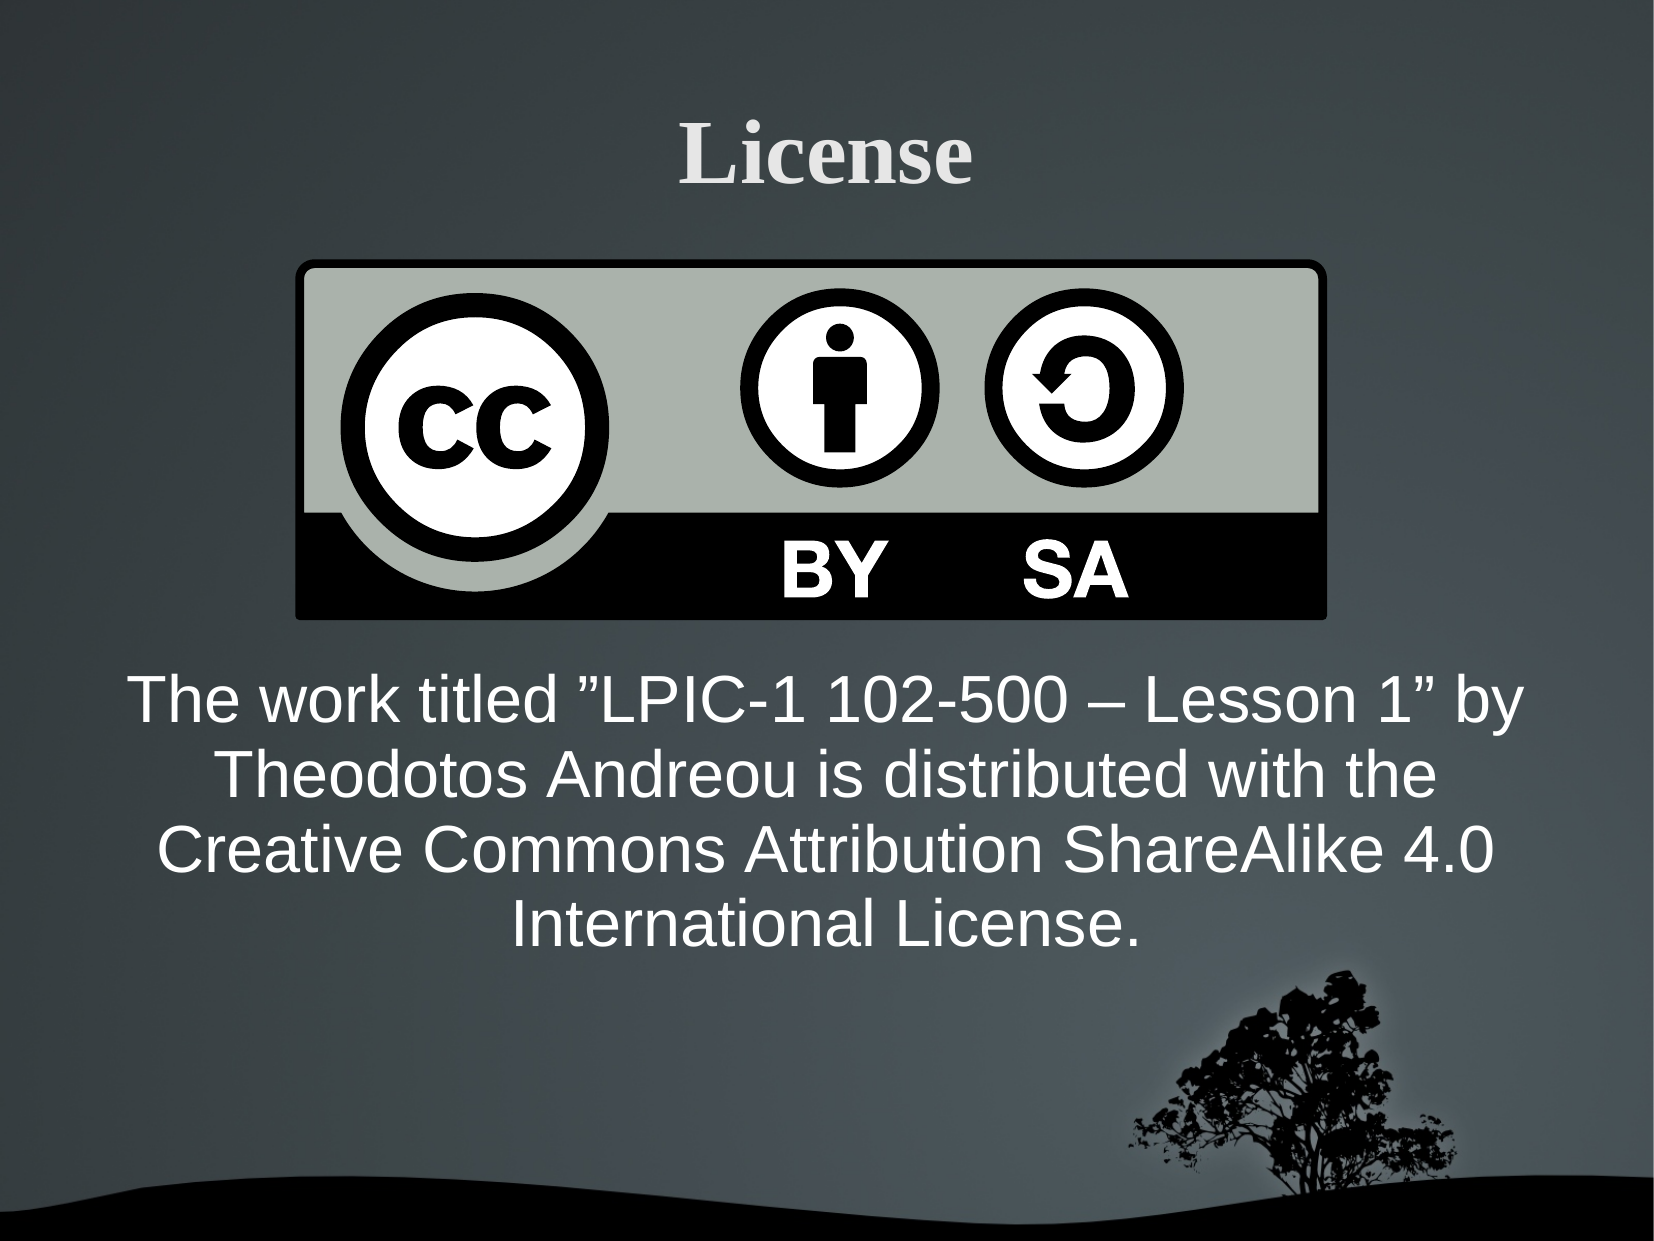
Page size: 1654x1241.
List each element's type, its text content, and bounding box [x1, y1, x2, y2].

subtitle The work titled ”LPIC-1 102-500 – Lesson 1” by Theodotos Andreou is distributed with the Creative Commons Attribution ShareAlike 4.0 International License. [82, 290, 1571, 1109]
title License [82, 49, 1571, 257]
picture [0, 0, 1654, 1241]
